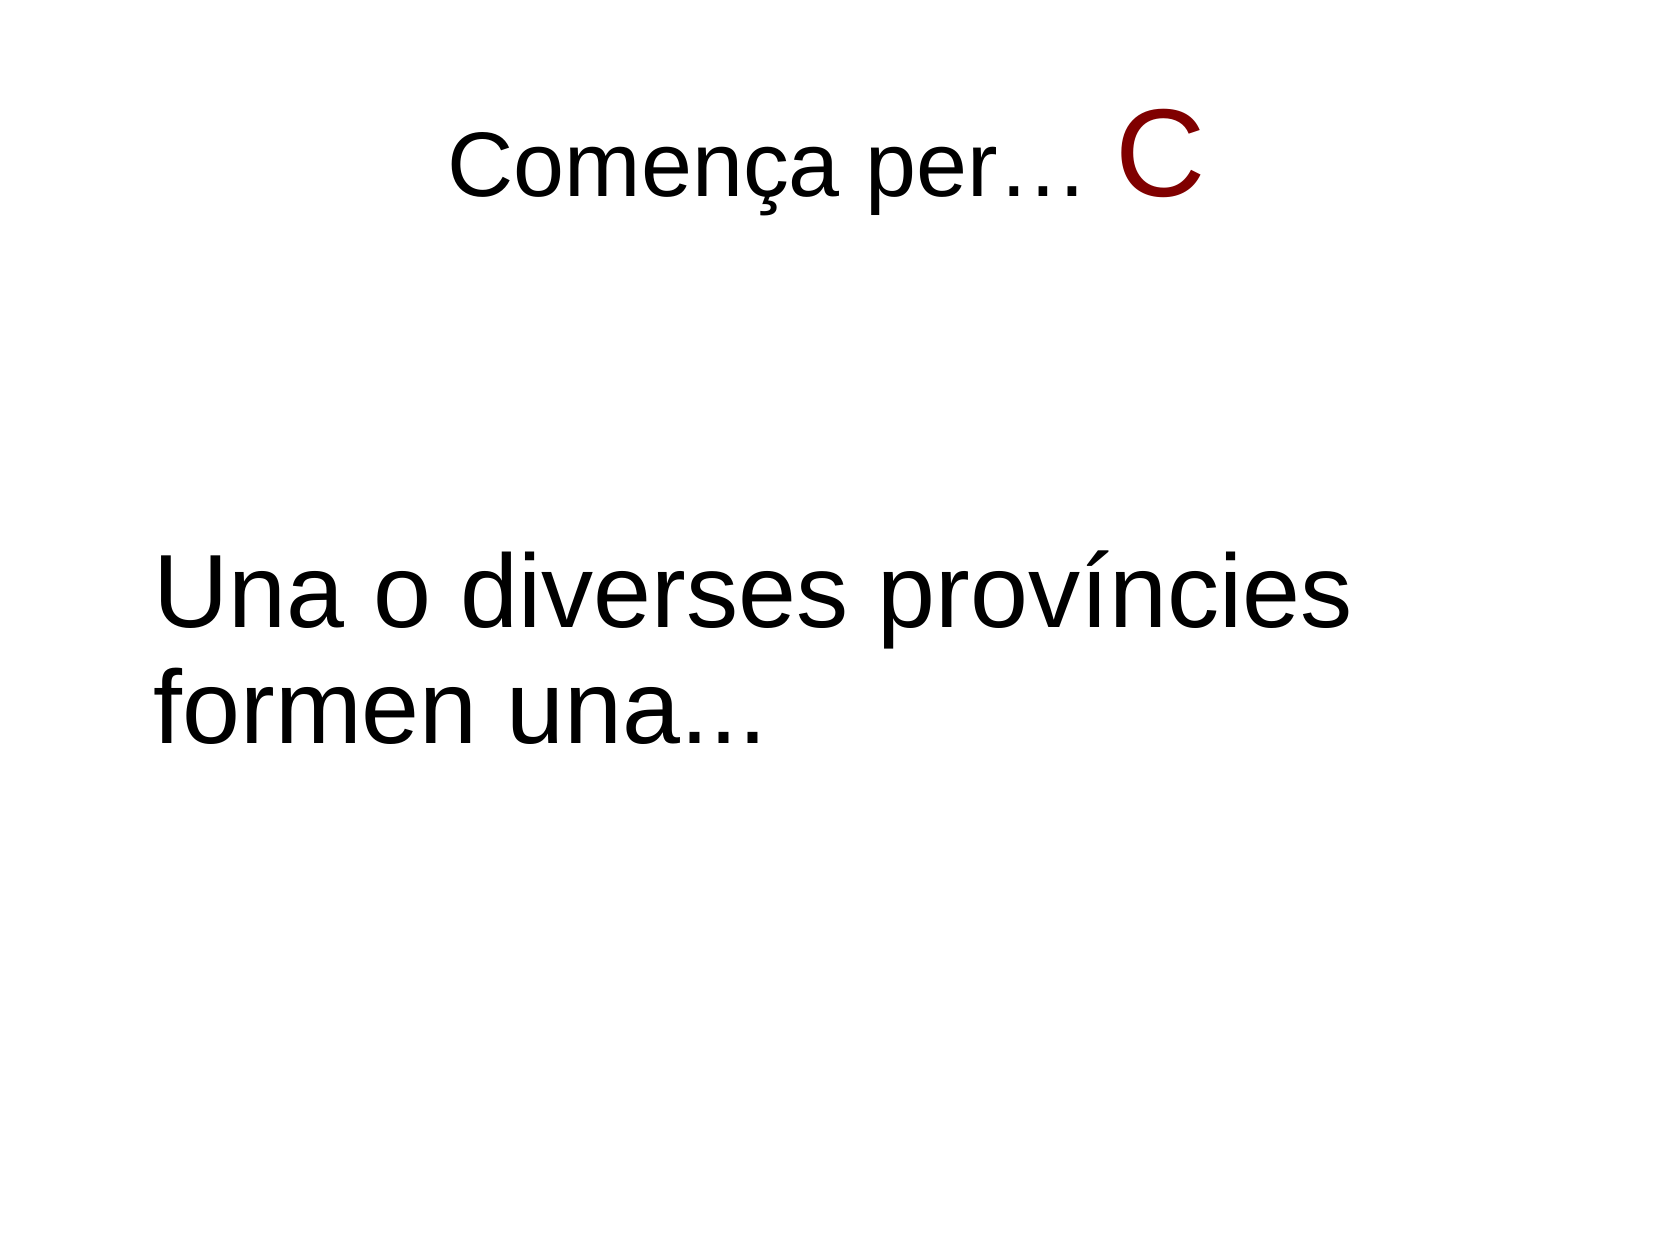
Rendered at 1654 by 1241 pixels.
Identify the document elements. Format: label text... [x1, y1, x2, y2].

list Una o diverses províncies formen una... [82, 290, 1571, 1010]
title Comença per… C [82, 49, 1571, 257]
